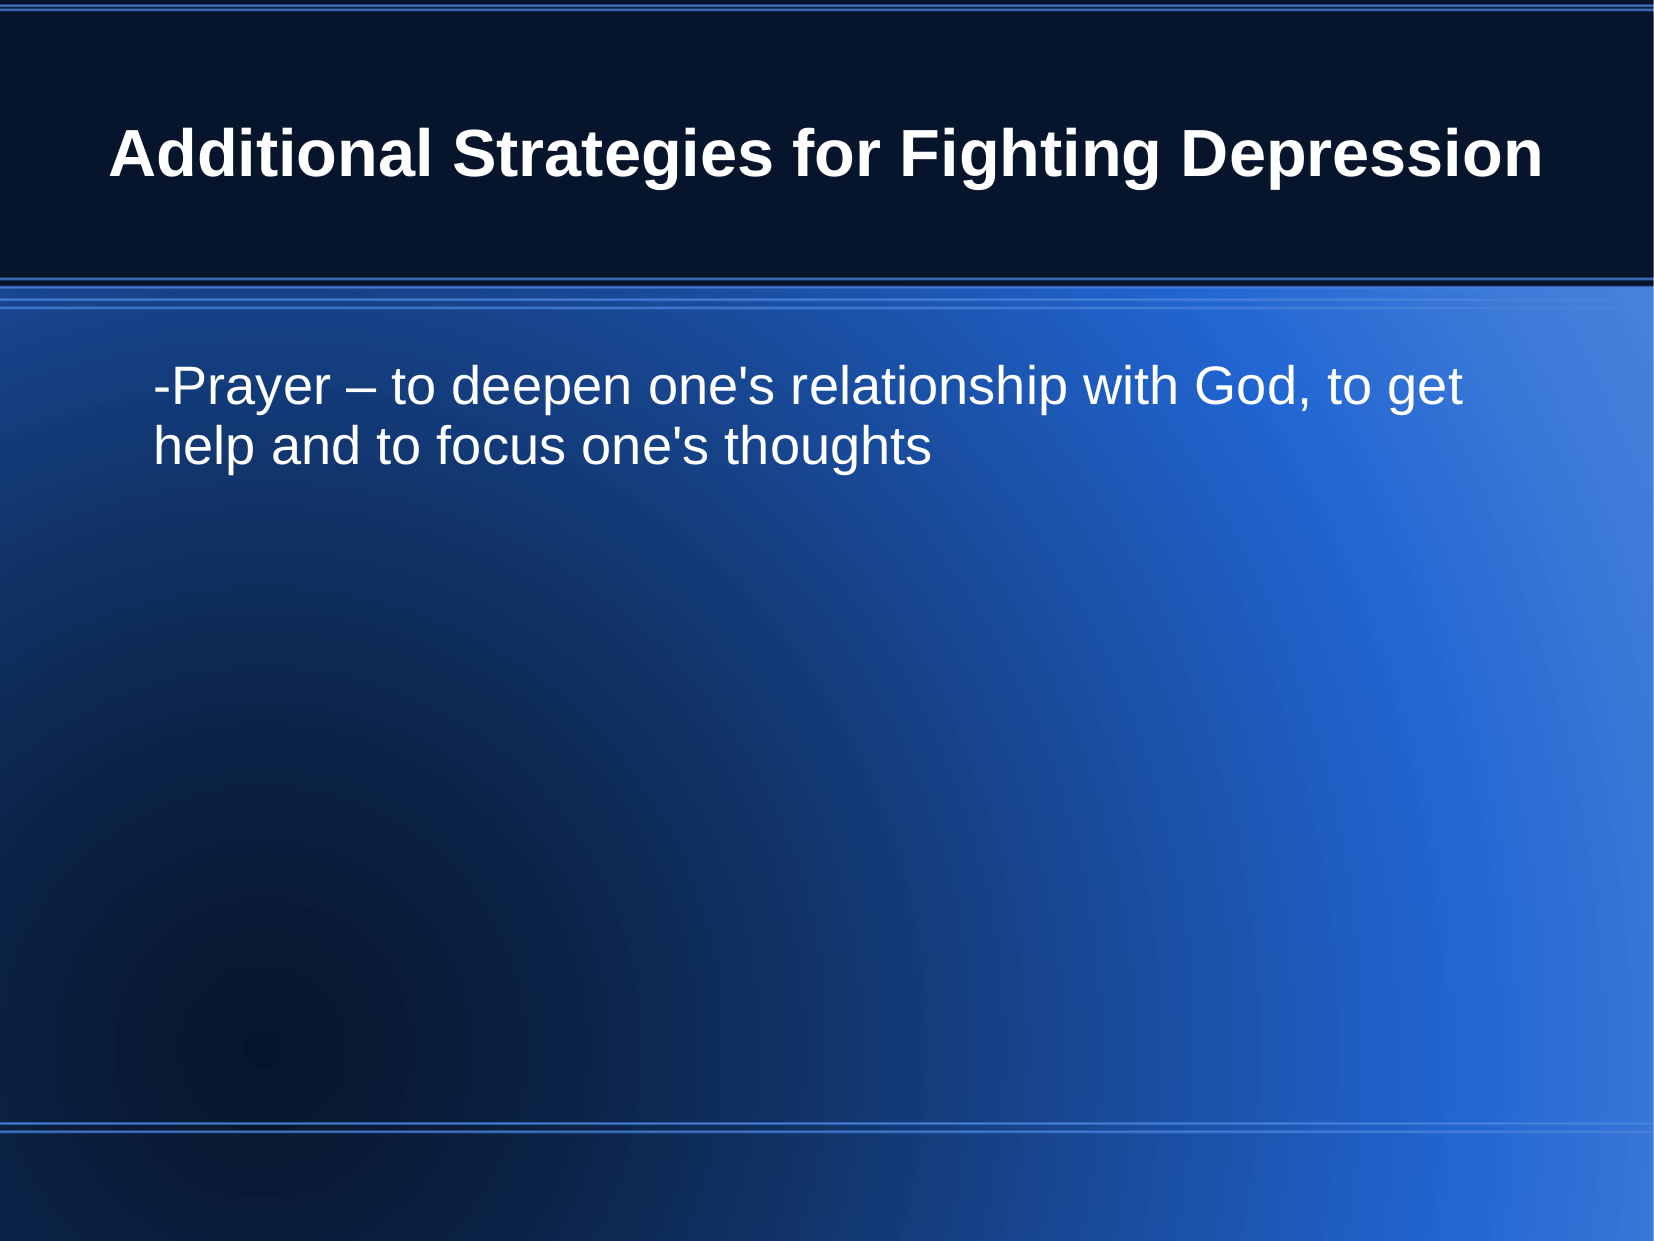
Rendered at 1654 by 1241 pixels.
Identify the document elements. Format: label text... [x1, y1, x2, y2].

picture [0, 0, 1654, 1241]
list -Prayer – to deepen one's relationship with God, to get help and to focus one's thoughts [82, 355, 1571, 1058]
title Additional Strategies for Fighting Depression [82, 49, 1571, 257]
